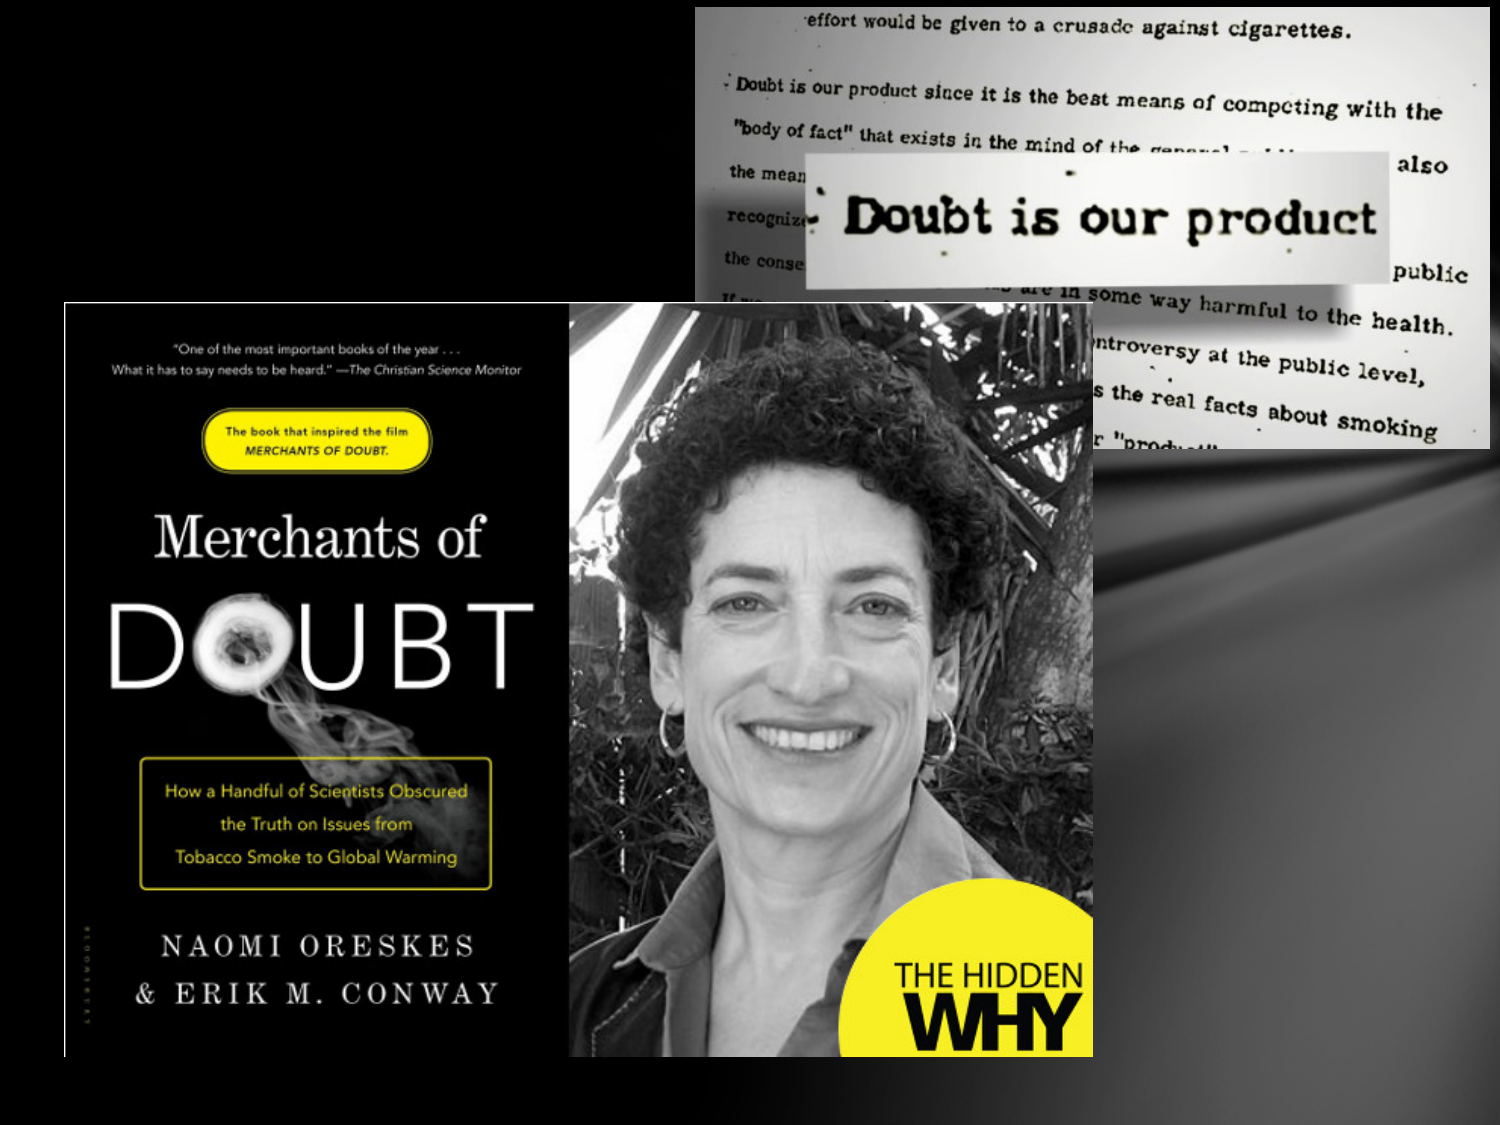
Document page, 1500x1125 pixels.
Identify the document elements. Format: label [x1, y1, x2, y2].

picture [64, 7, 1490, 1057]
